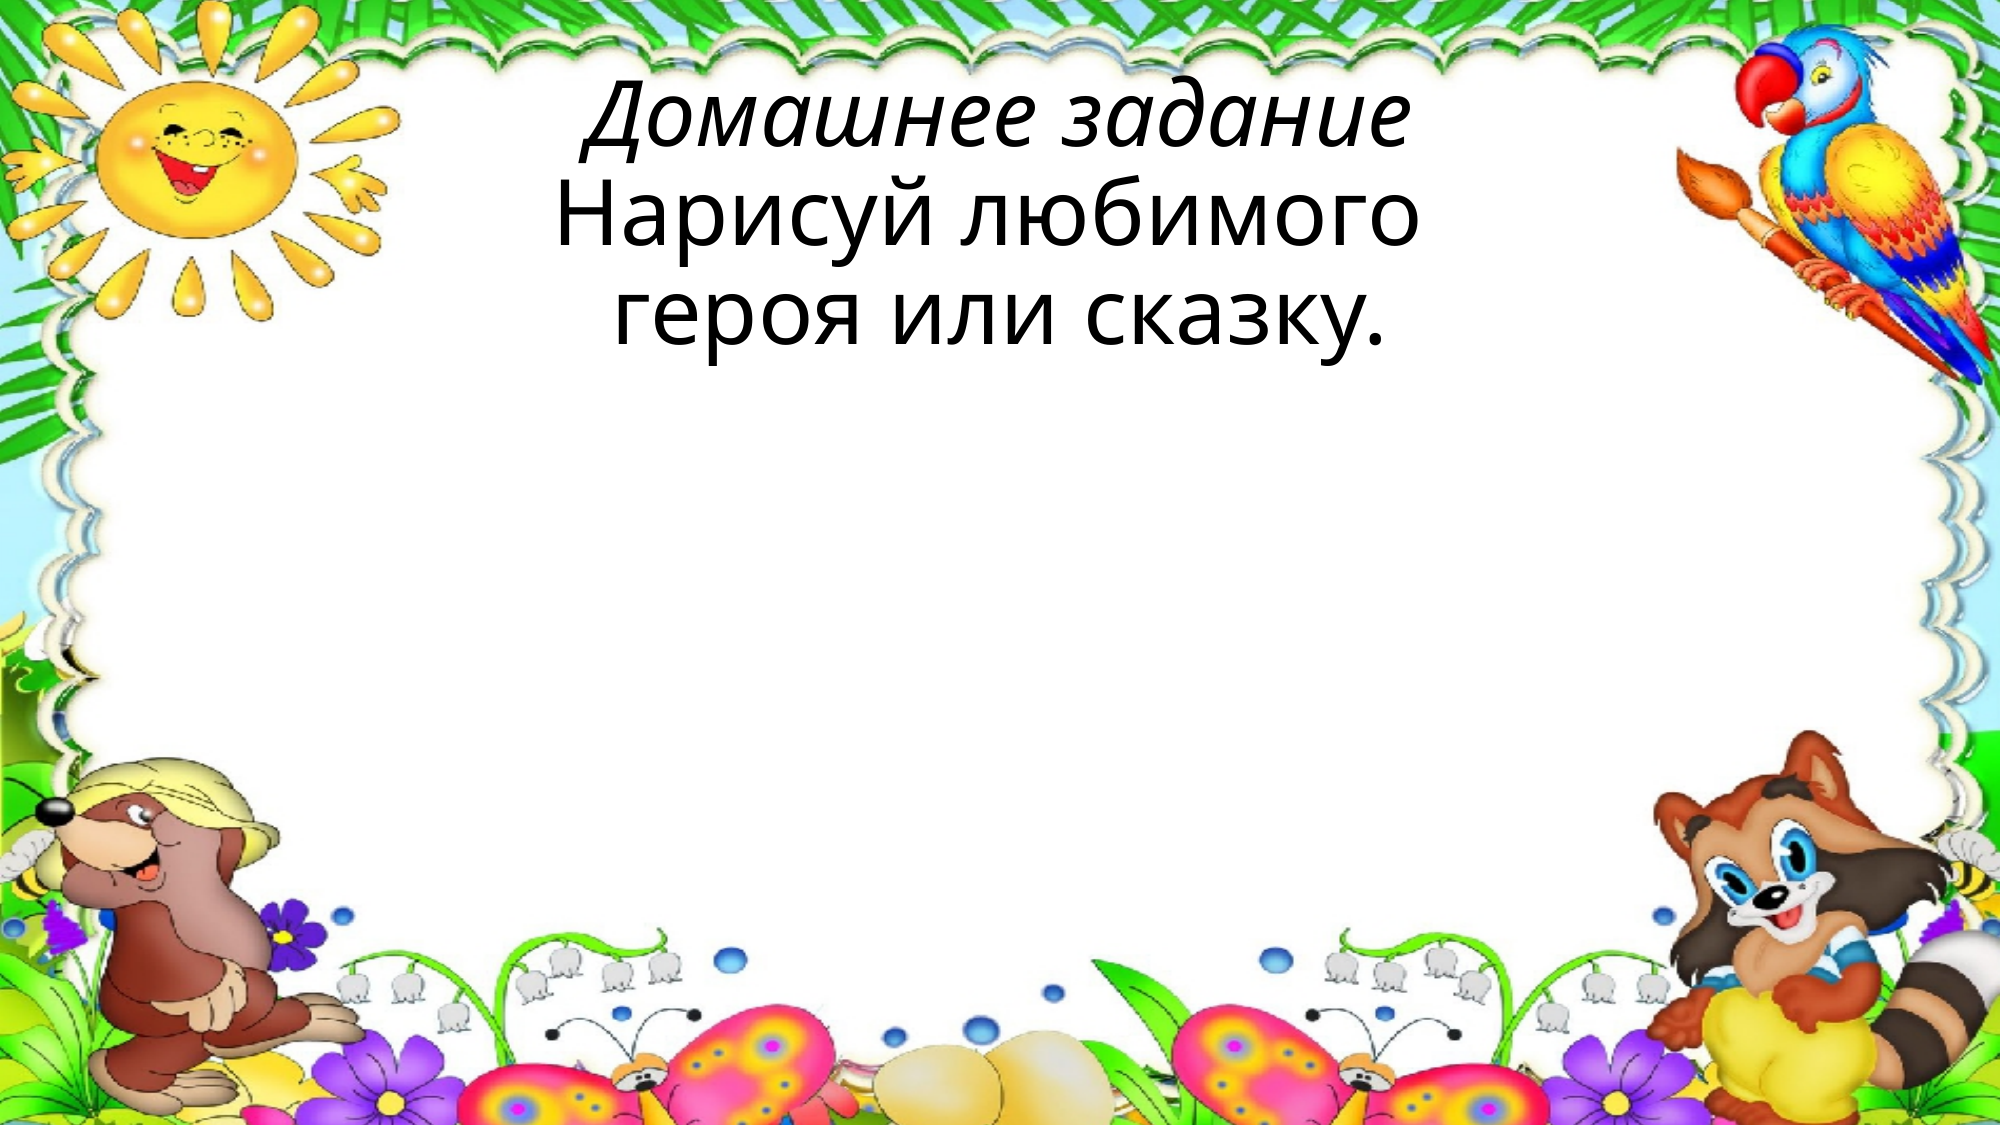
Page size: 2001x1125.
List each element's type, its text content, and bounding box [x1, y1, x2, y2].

picture [0, 0, 2000, 1125]
title Домашнее задание Нарисуй любимого героя или сказку. [137, 59, 1863, 910]
